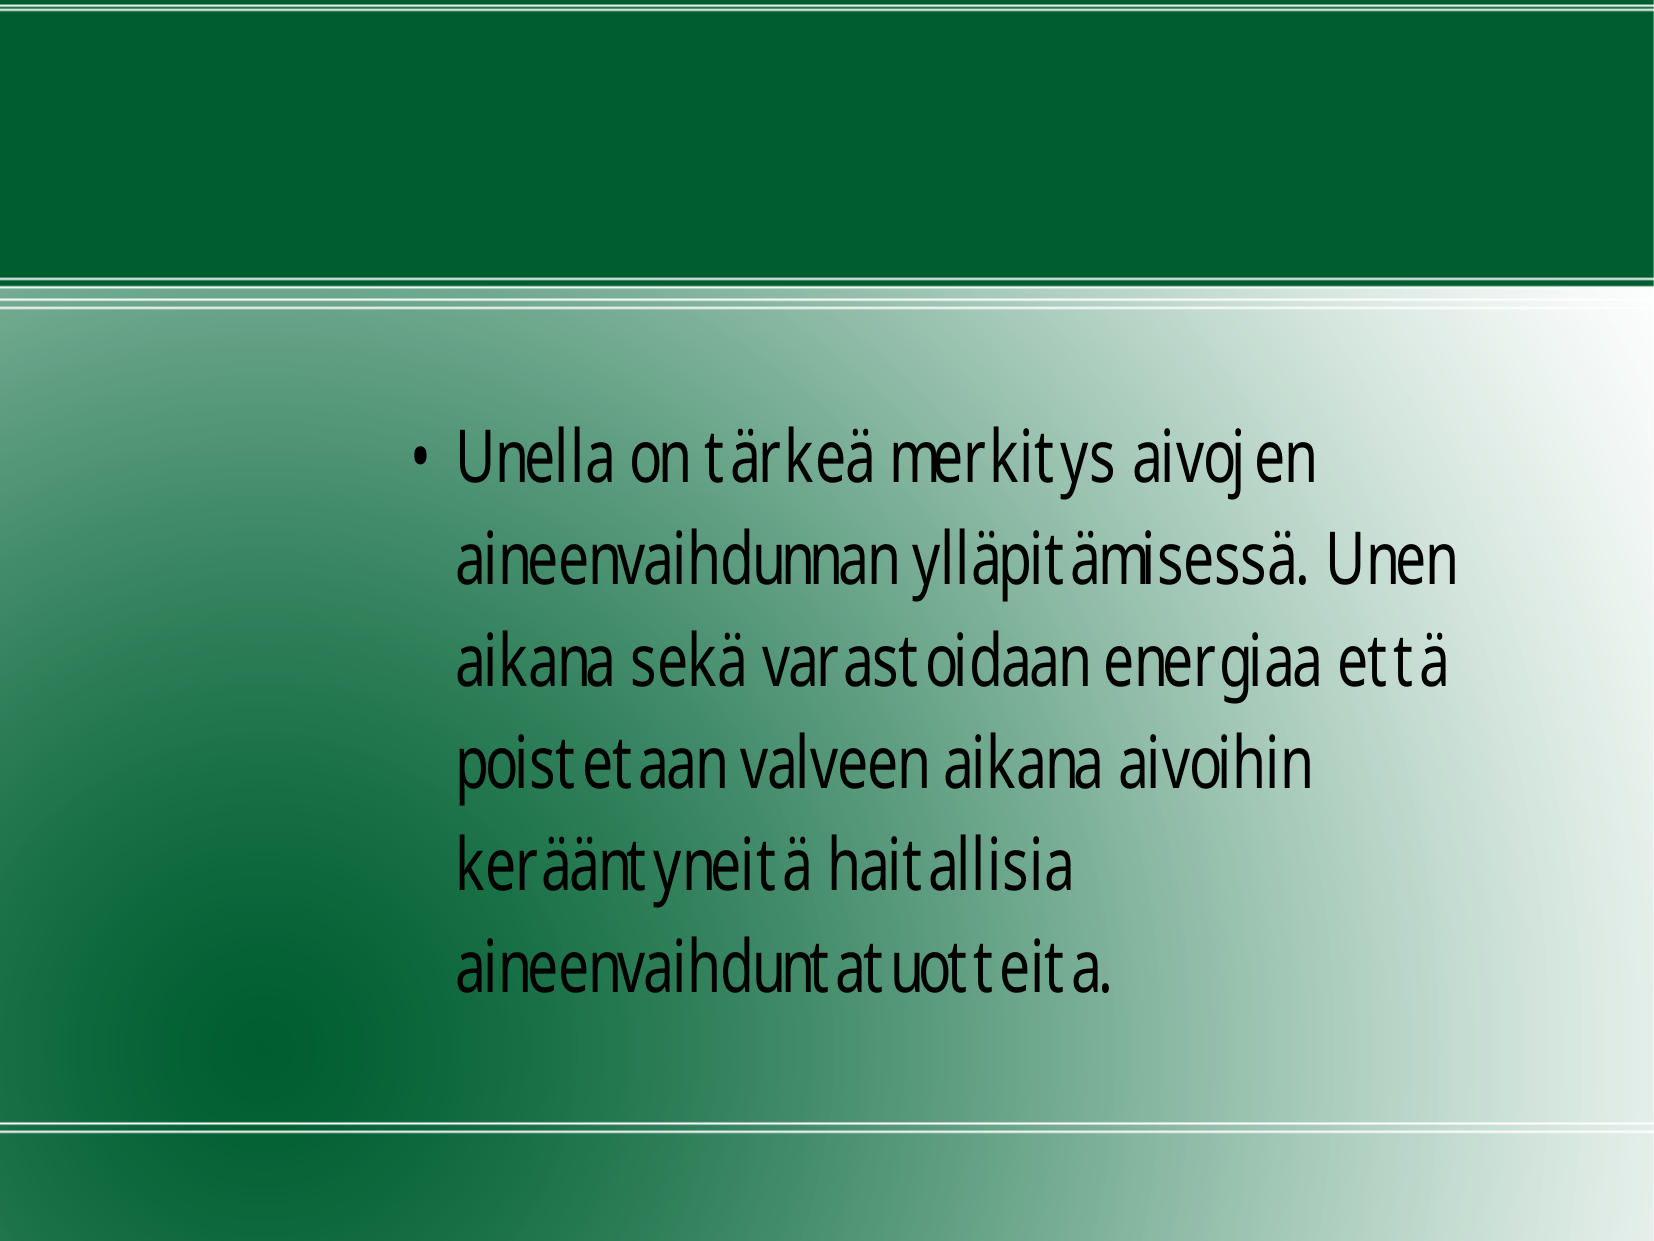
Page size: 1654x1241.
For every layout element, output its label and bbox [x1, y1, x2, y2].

picture [0, 0, 1654, 1241]
chart [220, 212, 1607, 1052]
